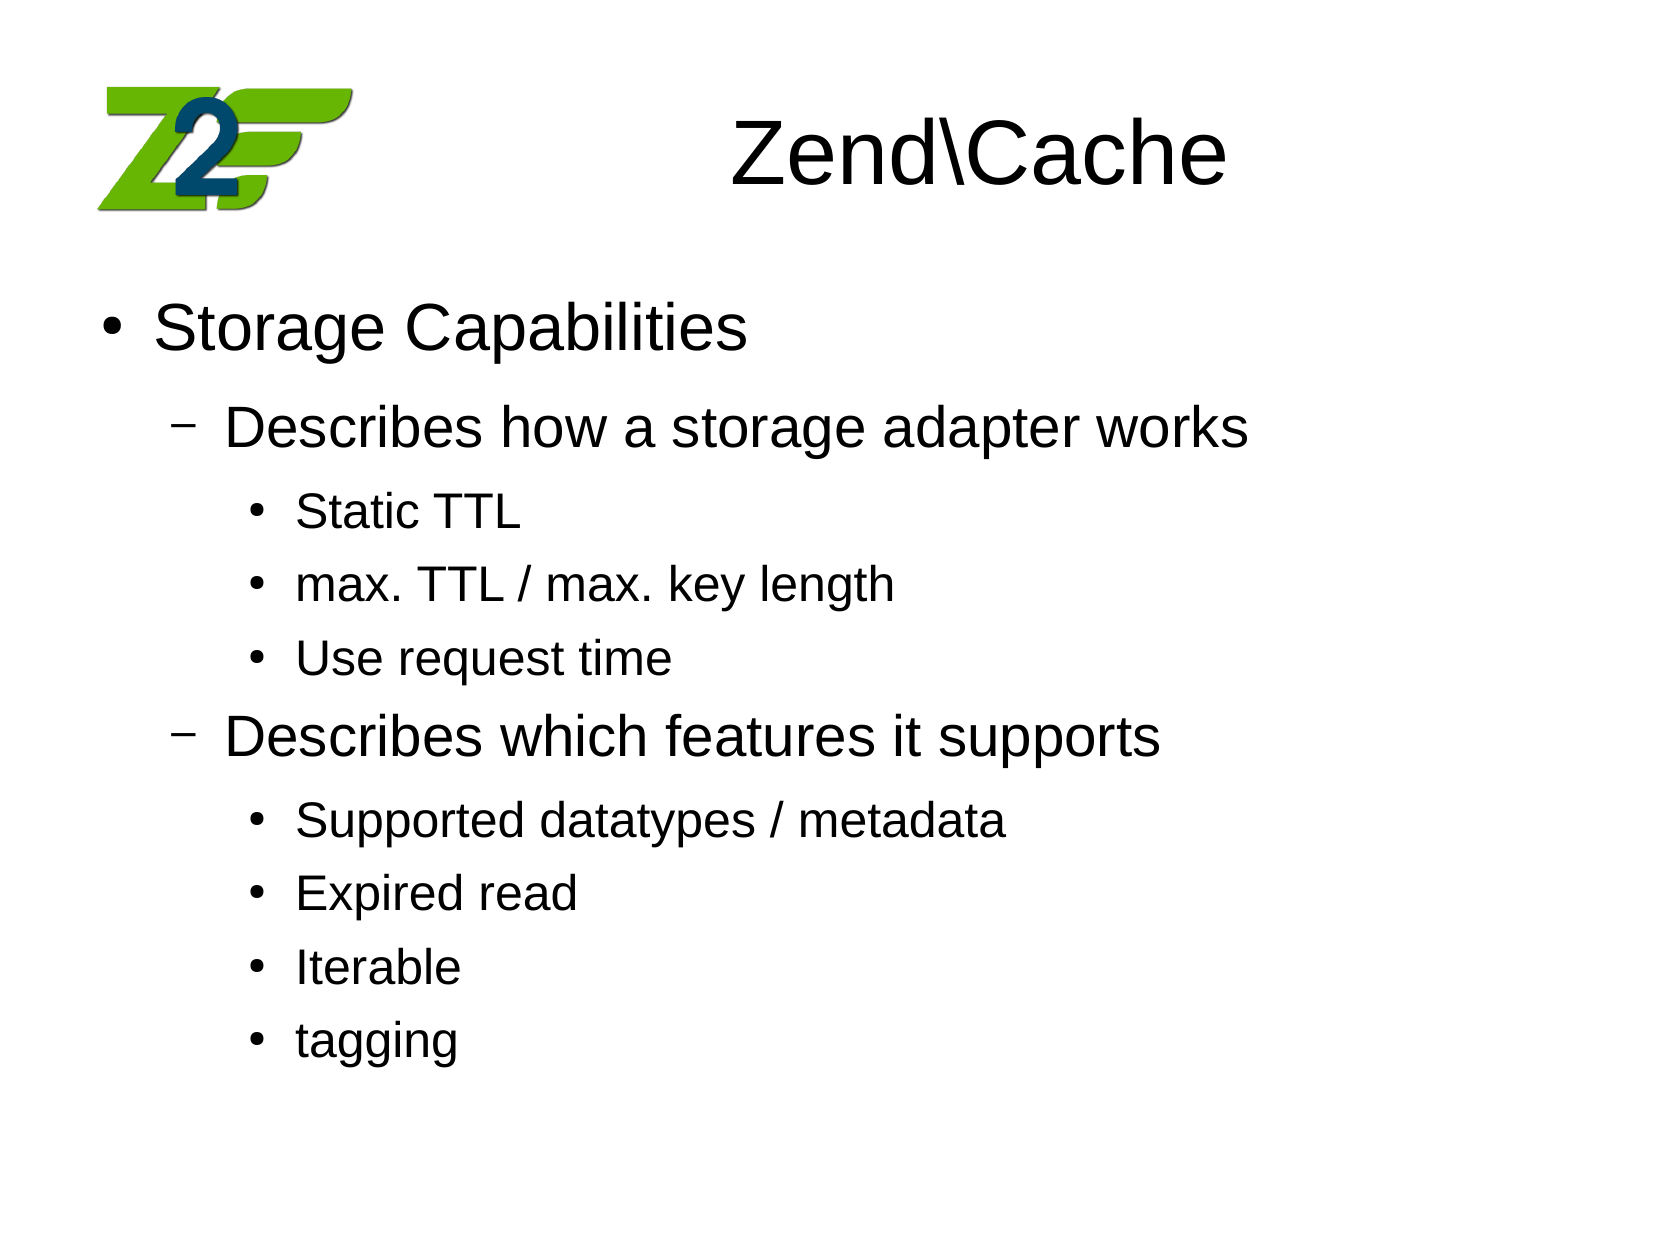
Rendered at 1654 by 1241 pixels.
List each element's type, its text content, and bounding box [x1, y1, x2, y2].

picture [94, 82, 355, 213]
list Storage Capabilities Describes how a storage adapter works Static TTL max. TTL / max. key length Use request time Describes which features it supports Supported datatypes / metadata Expired read Iterable tagging [82, 290, 1538, 1087]
title Zend\Cache [389, 49, 1571, 257]
